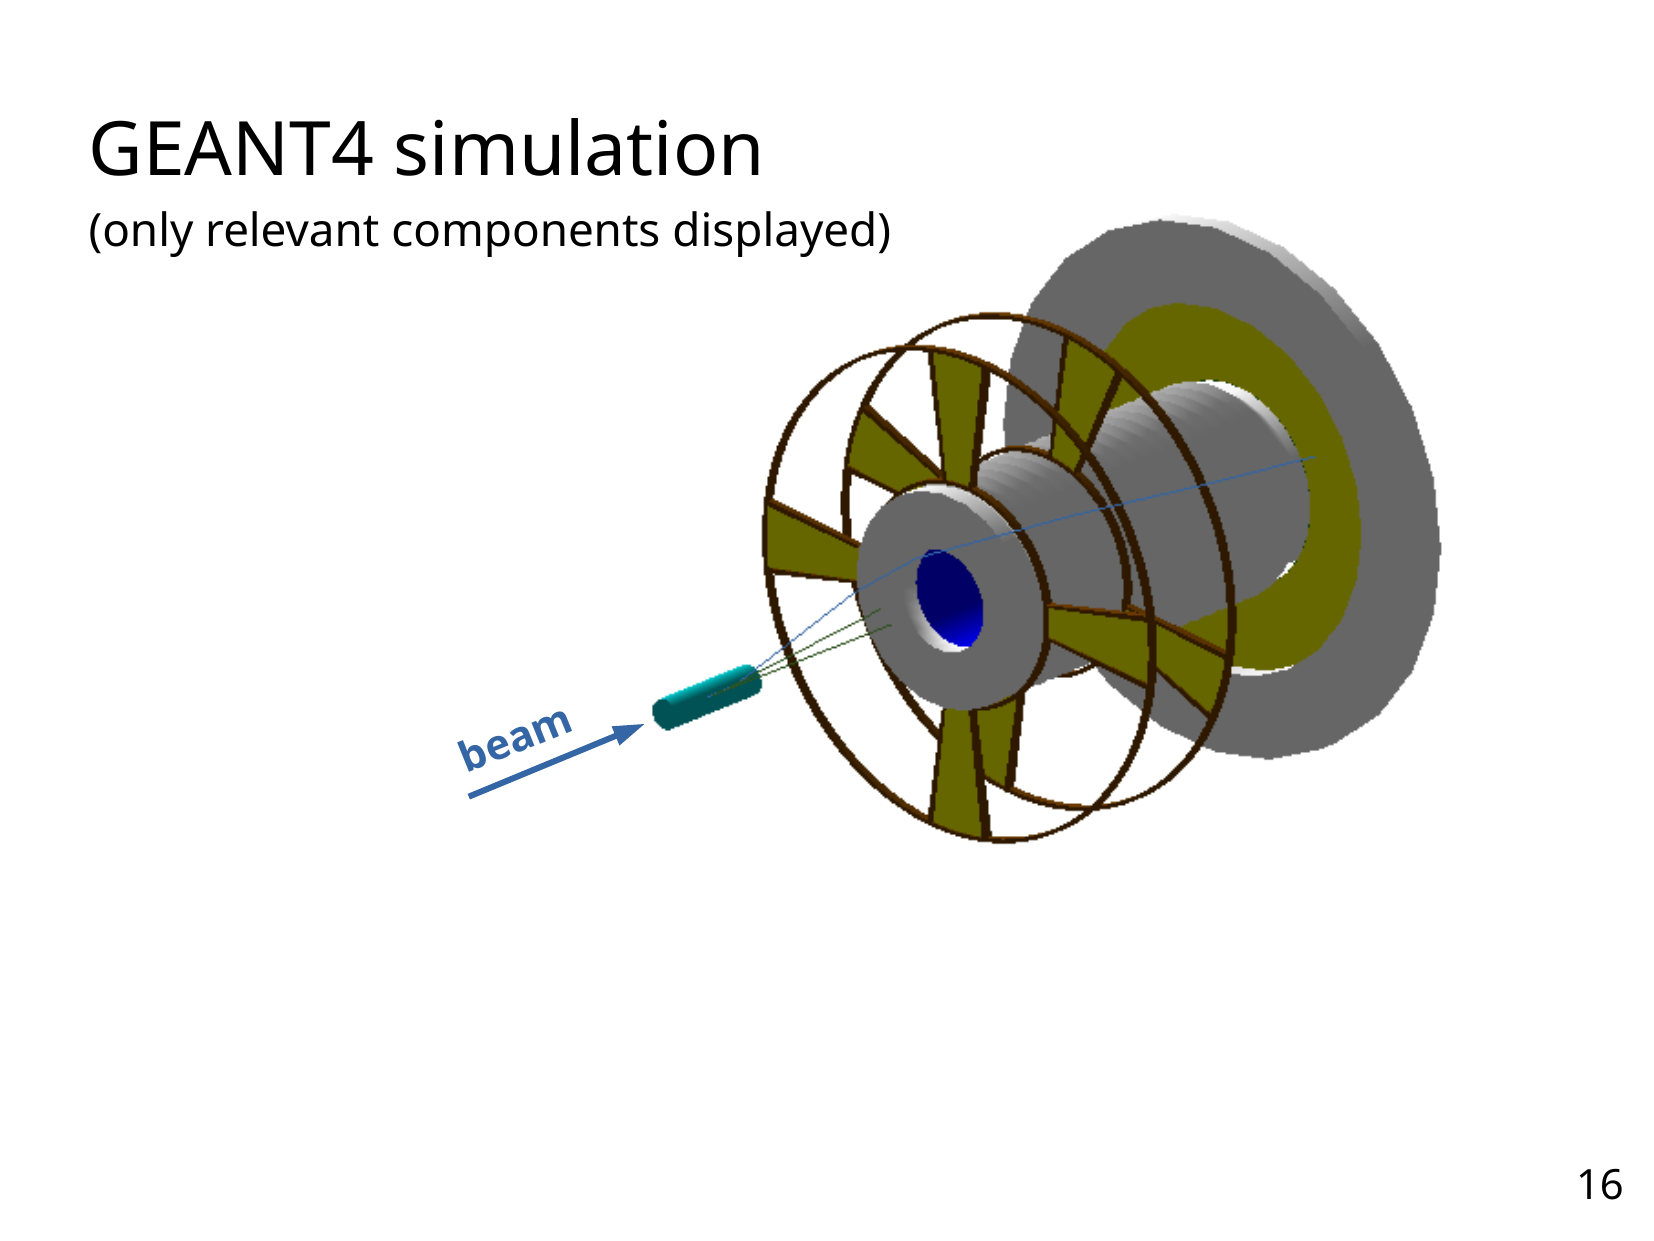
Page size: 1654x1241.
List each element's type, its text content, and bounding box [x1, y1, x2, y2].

text_box GEANT4 simulation (only relevant components displayed) [73, 87, 1477, 367]
text_box beam [433, 670, 611, 797]
picture [592, 145, 1520, 990]
